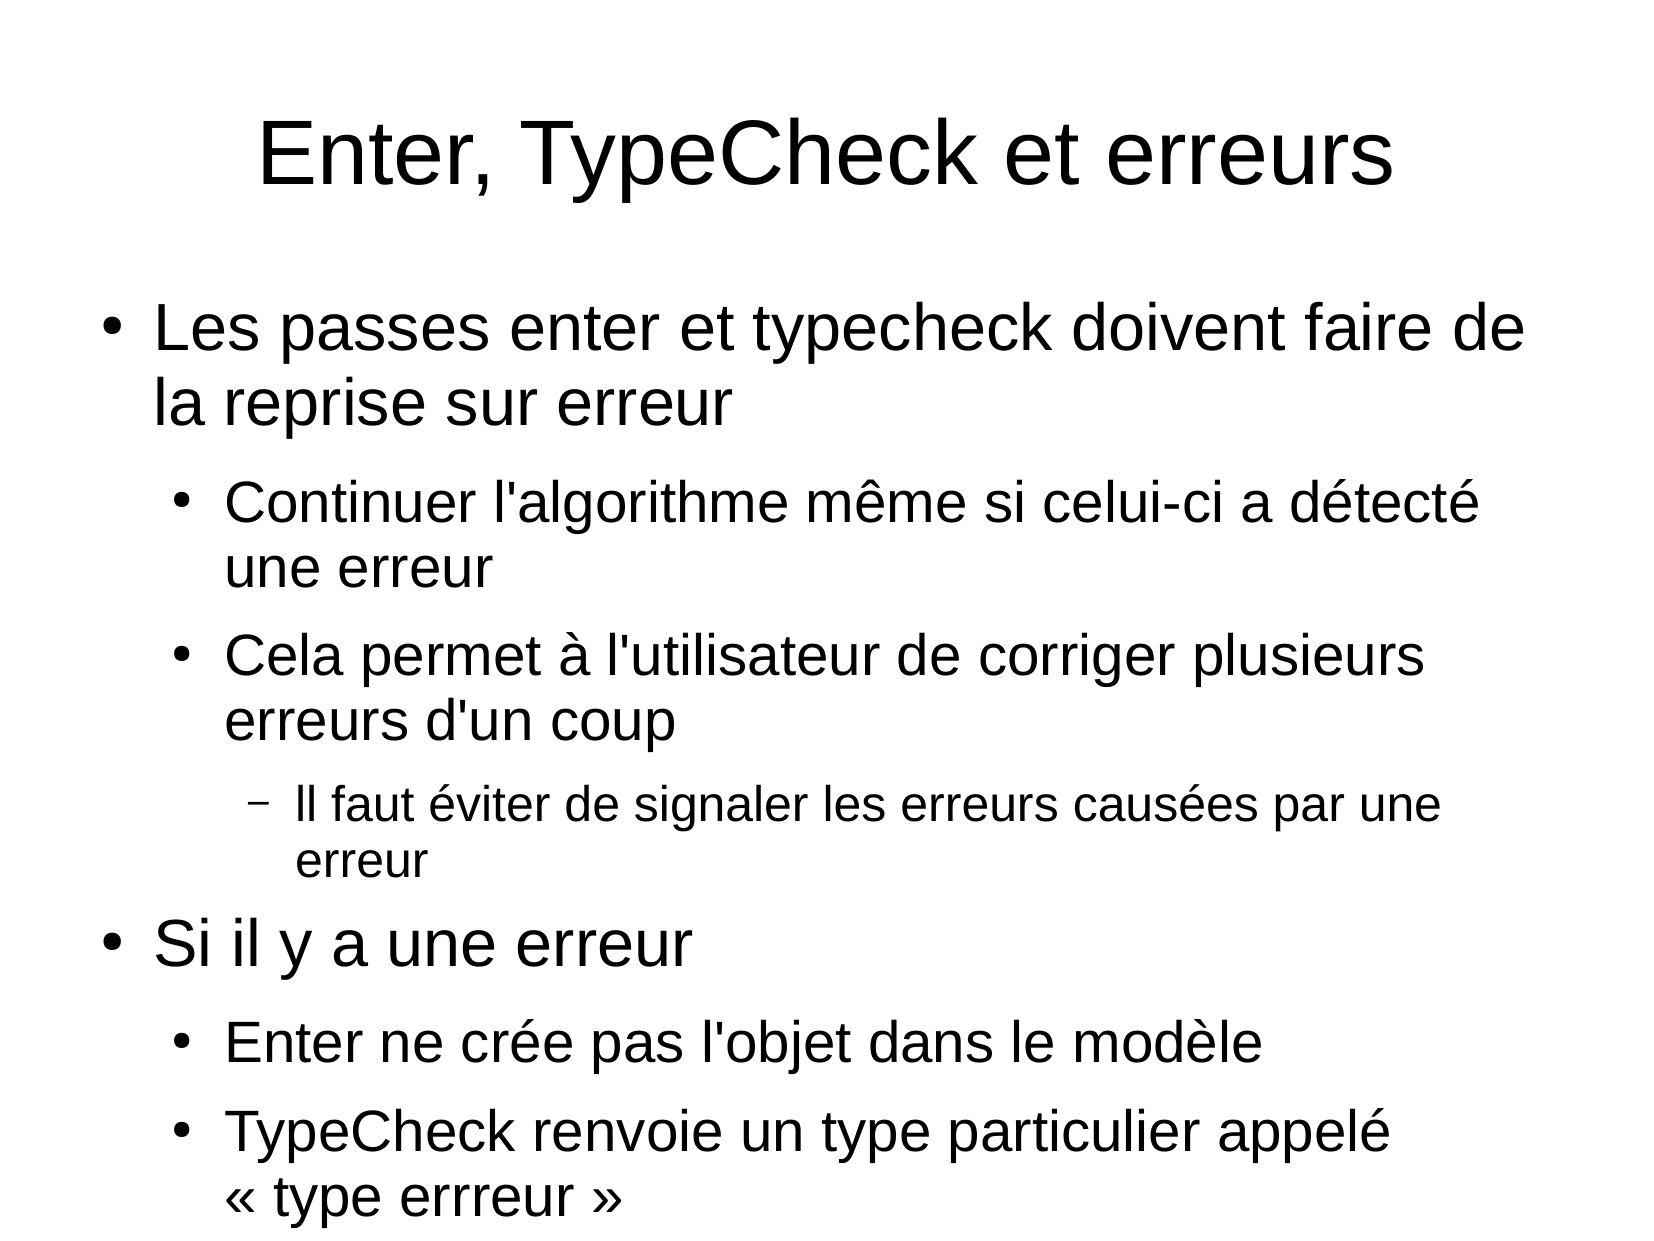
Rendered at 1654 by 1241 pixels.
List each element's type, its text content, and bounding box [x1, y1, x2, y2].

list Les passes enter et typecheck doivent faire de la reprise sur erreur Continuer l'algorithme même si celui-ci a détecté une erreur Cela permet à l'utilisateur de corriger plusieurs erreurs d'un coup ll faut éviter de signaler les erreurs causées par une erreur Si il y a une erreur Enter ne crée pas l'objet dans le modèle TypeCheck renvoie un type particulier appelé « type errreur » [82, 290, 1571, 1229]
title Enter, TypeCheck et erreurs [82, 56, 1571, 250]
